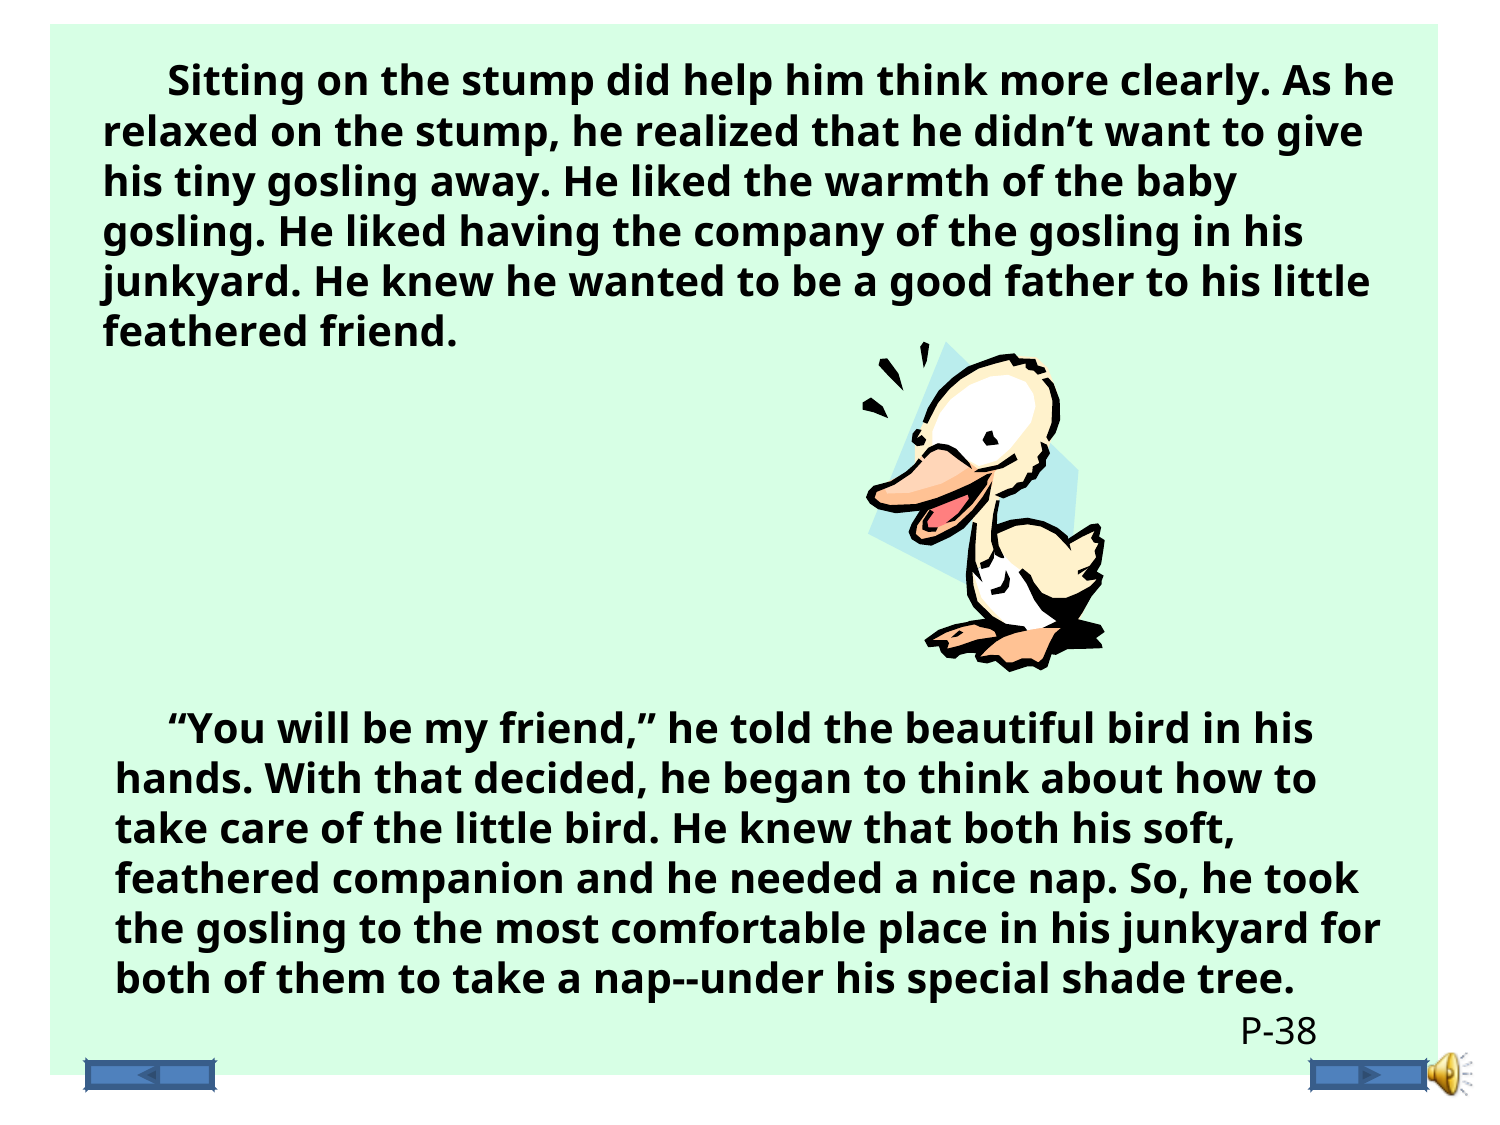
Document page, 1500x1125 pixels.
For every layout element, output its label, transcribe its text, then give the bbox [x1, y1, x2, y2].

text_box [89, 1062, 213, 1088]
picture [50, 24, 1477, 1102]
text_box Sitting on the stump did help him think more clearly. As he relaxed on the stump, he realized that he didn’t want to give his tiny gosling away. He liked the warmth of the baby gosling. He liked having the company of the gosling in his junkyard. He knew he wanted to be a good father to his little feathered friend. [87, 37, 1426, 364]
text_box P-38 [1224, 1010, 1388, 1061]
text_box “You will be my friend,” he told the beautiful bird in his hands. With that decided, he began to think about how to take care of the little bird. He knew that both his soft, feathered companion and he needed a nice nap. So, he took the gosling to the most comfortable place in his junkyard for both of them to take a nap--under his special shade tree. [99, 693, 1413, 1010]
text_box [1313, 1062, 1426, 1088]
